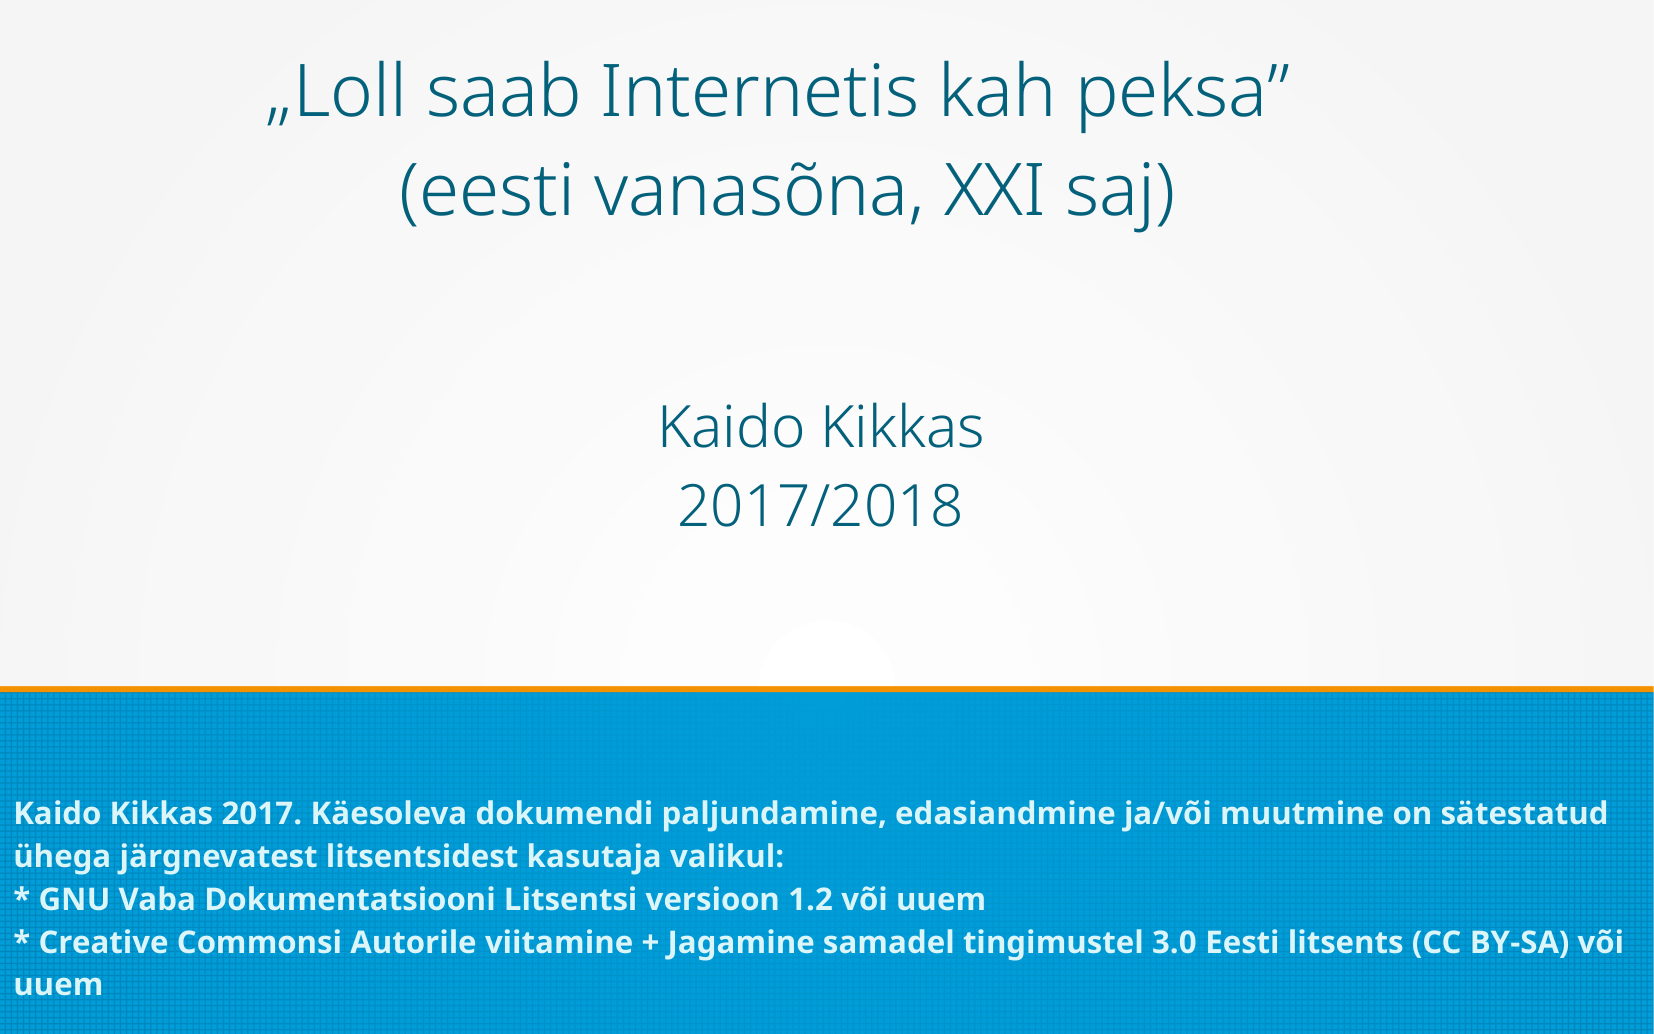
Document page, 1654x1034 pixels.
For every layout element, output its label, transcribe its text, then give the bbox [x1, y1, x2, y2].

title Kaido Kikkas 2017/2018 [259, 344, 1382, 544]
picture [0, 0, 1654, 692]
title „Loll saab Internetis kah peksa” (eesti vanasõna, XXI saj) [75, 37, 1501, 237]
subtitle Kaido Kikkas 2017. Käesoleva dokumendi paljundamine, edasiandmine ja/või muutmine on sätestatud ühega järgnevatest litsentsidest kasutaja valikul: * GNU Vaba Dokumentatsiooni Litsentsi versioon 1.2 või uuem * Creative Commonsi Autorile viitamine + Jagamine samadel tingimustel 3.0 Eesti litsents (CC BY-SA) või uuem [13, 791, 1630, 1004]
